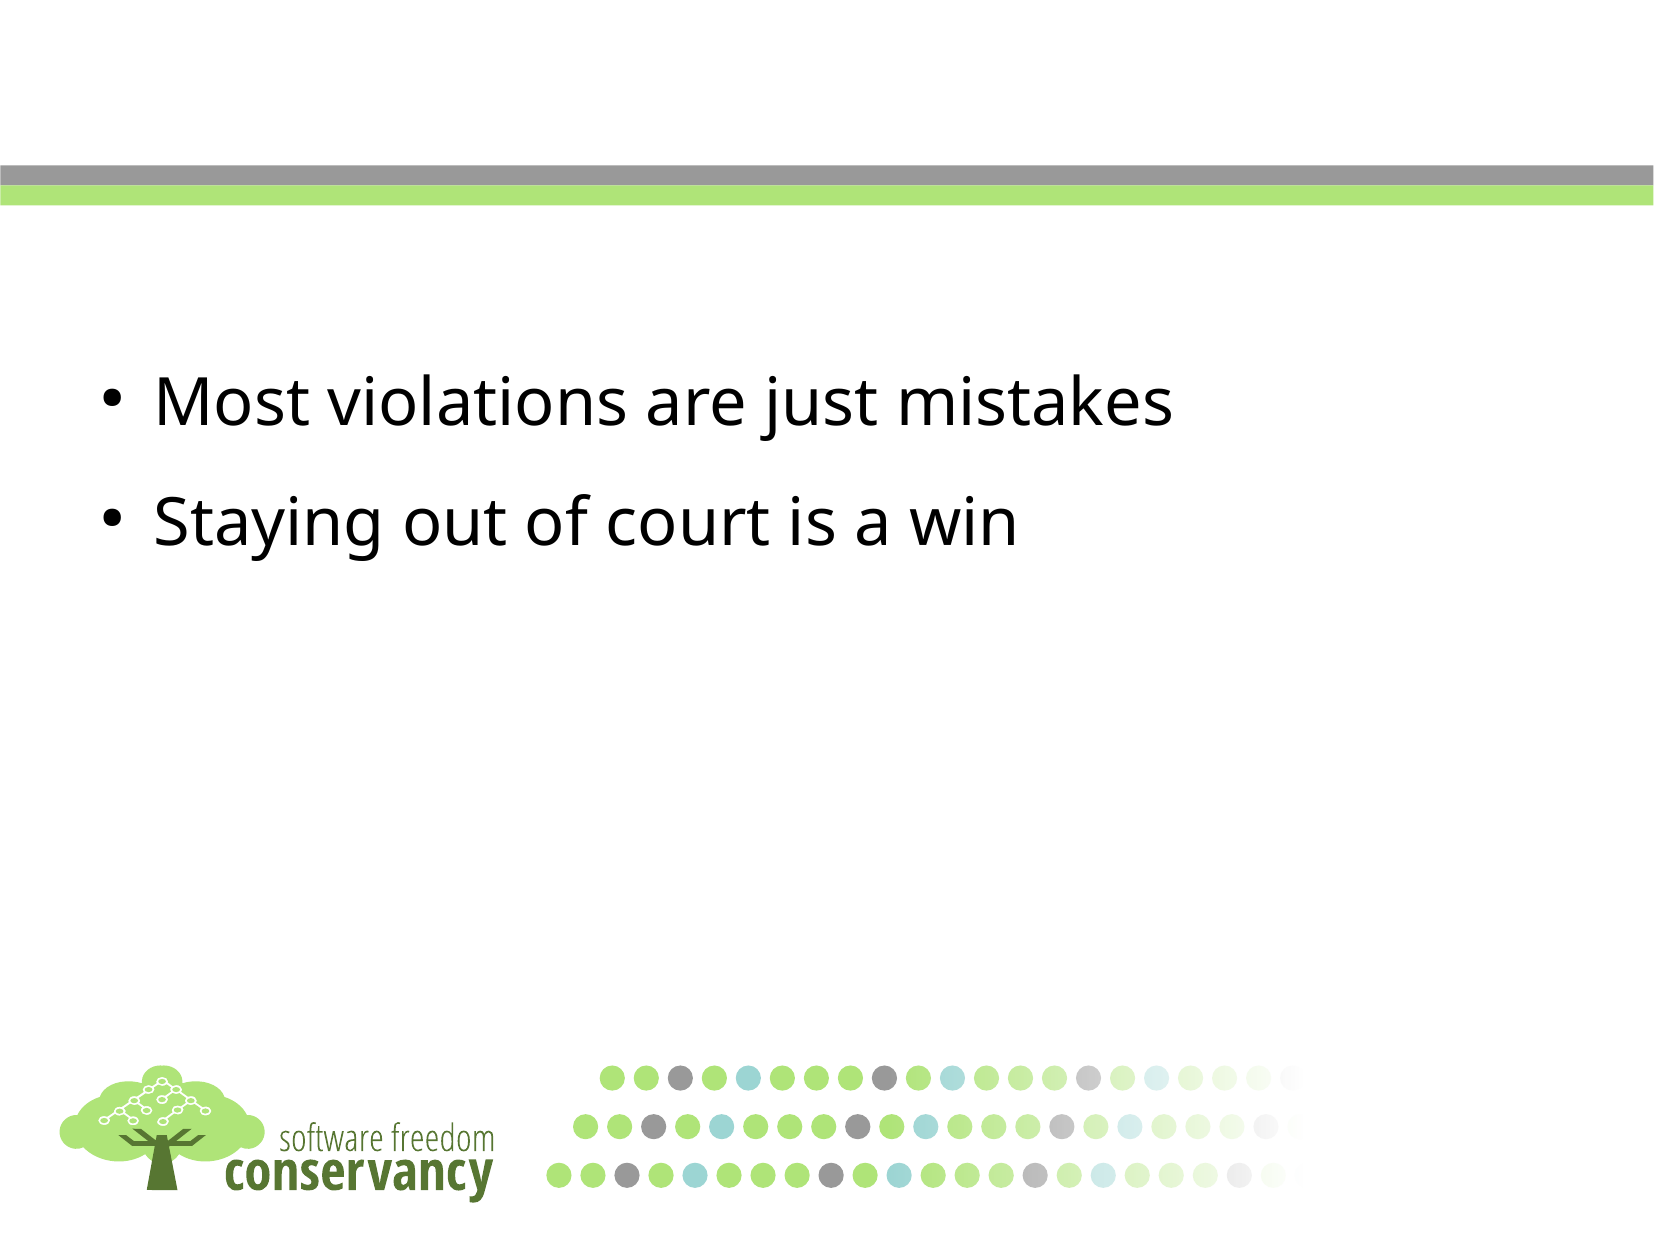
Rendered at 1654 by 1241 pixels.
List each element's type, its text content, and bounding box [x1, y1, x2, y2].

list Most violations are just mistakes Staying out of court is a win [82, 354, 1538, 886]
